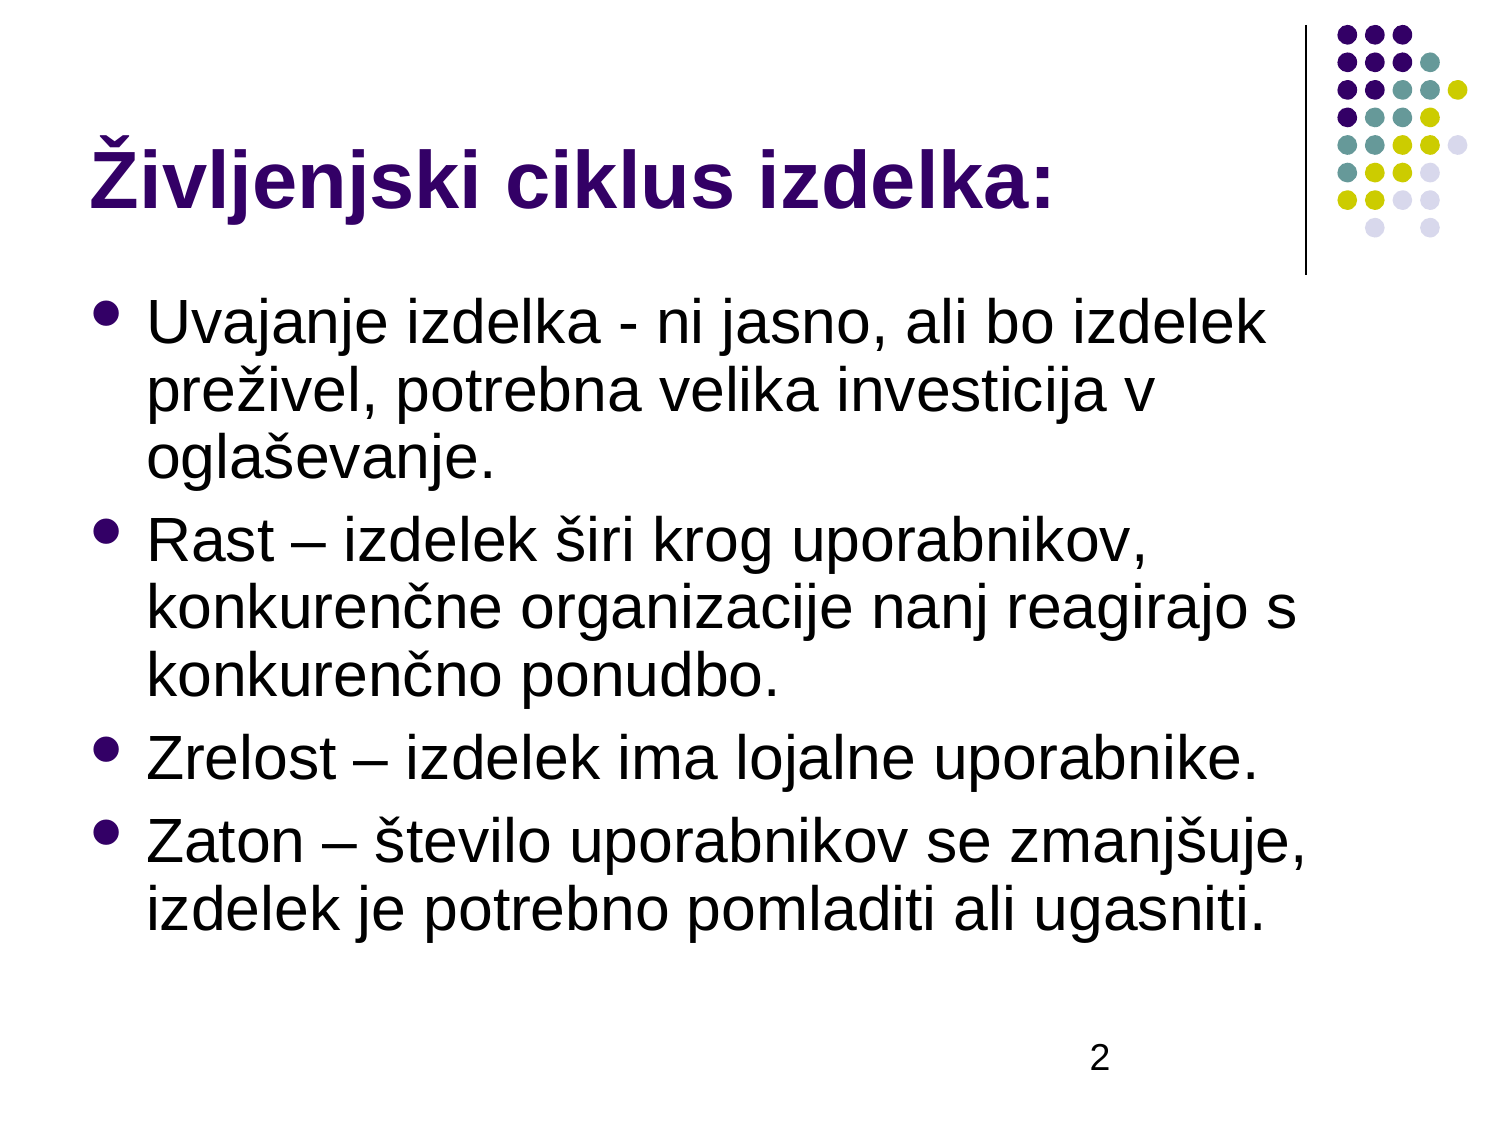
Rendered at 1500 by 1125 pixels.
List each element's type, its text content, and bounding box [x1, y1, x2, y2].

list Uvajanje izdelka - ni jasno, ali bo izdelek preživel, potrebna velika investicija v oglaševanje. Rast – izdelek širi krog uporabnikov, konkurenčne organizacije nanj reagirajo s konkurenčno ponudbo. Zrelost – izdelek ima lojalne uporabnike. Zaton – število uporabnikov se zmanjšuje, izdelek je potrebno pomladiti ali ugasniti. [75, 282, 1426, 1006]
title Življenjski ciklus izdelka: [74, 20, 1313, 233]
